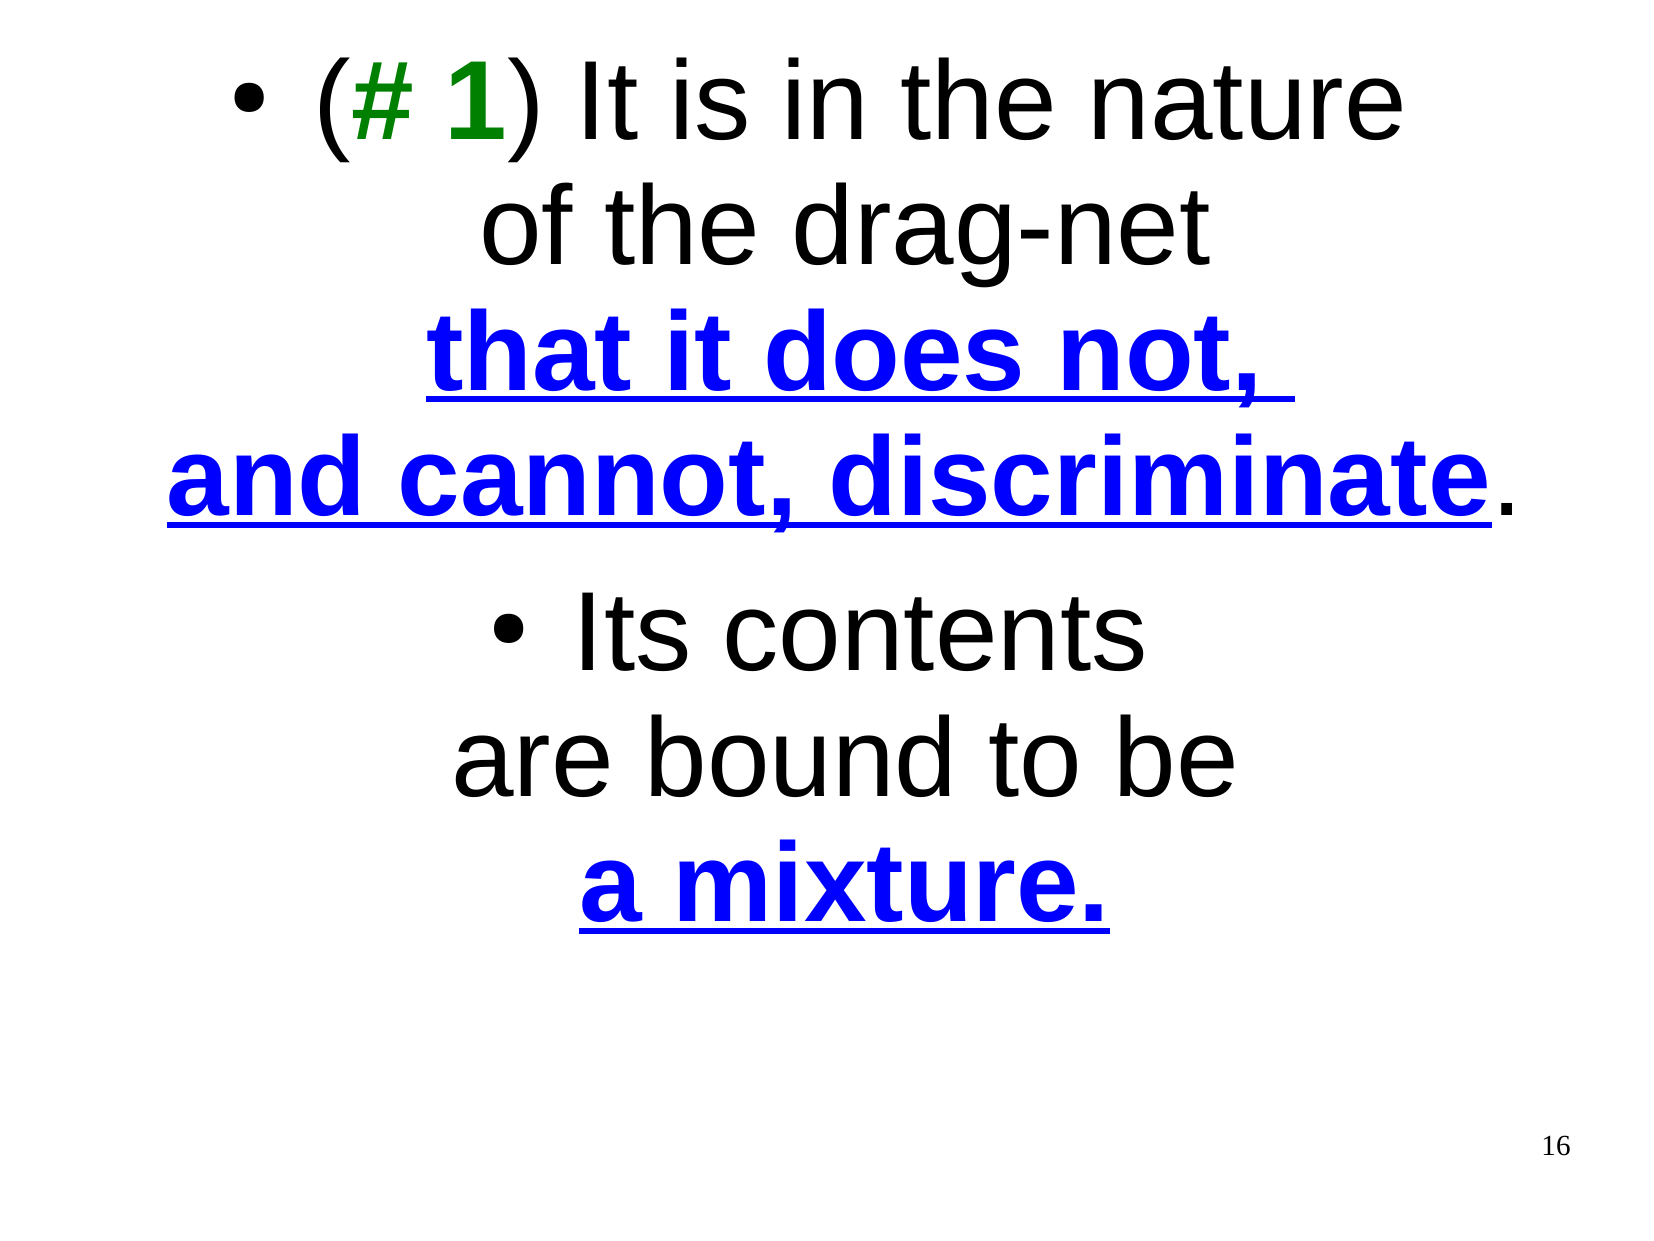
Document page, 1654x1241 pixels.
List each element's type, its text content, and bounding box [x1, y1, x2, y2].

list (# 1) It is in the nature of the drag-net that it does not, and cannot, discriminate. Its contents are bound to be a mixture. [37, 37, 1613, 1238]
